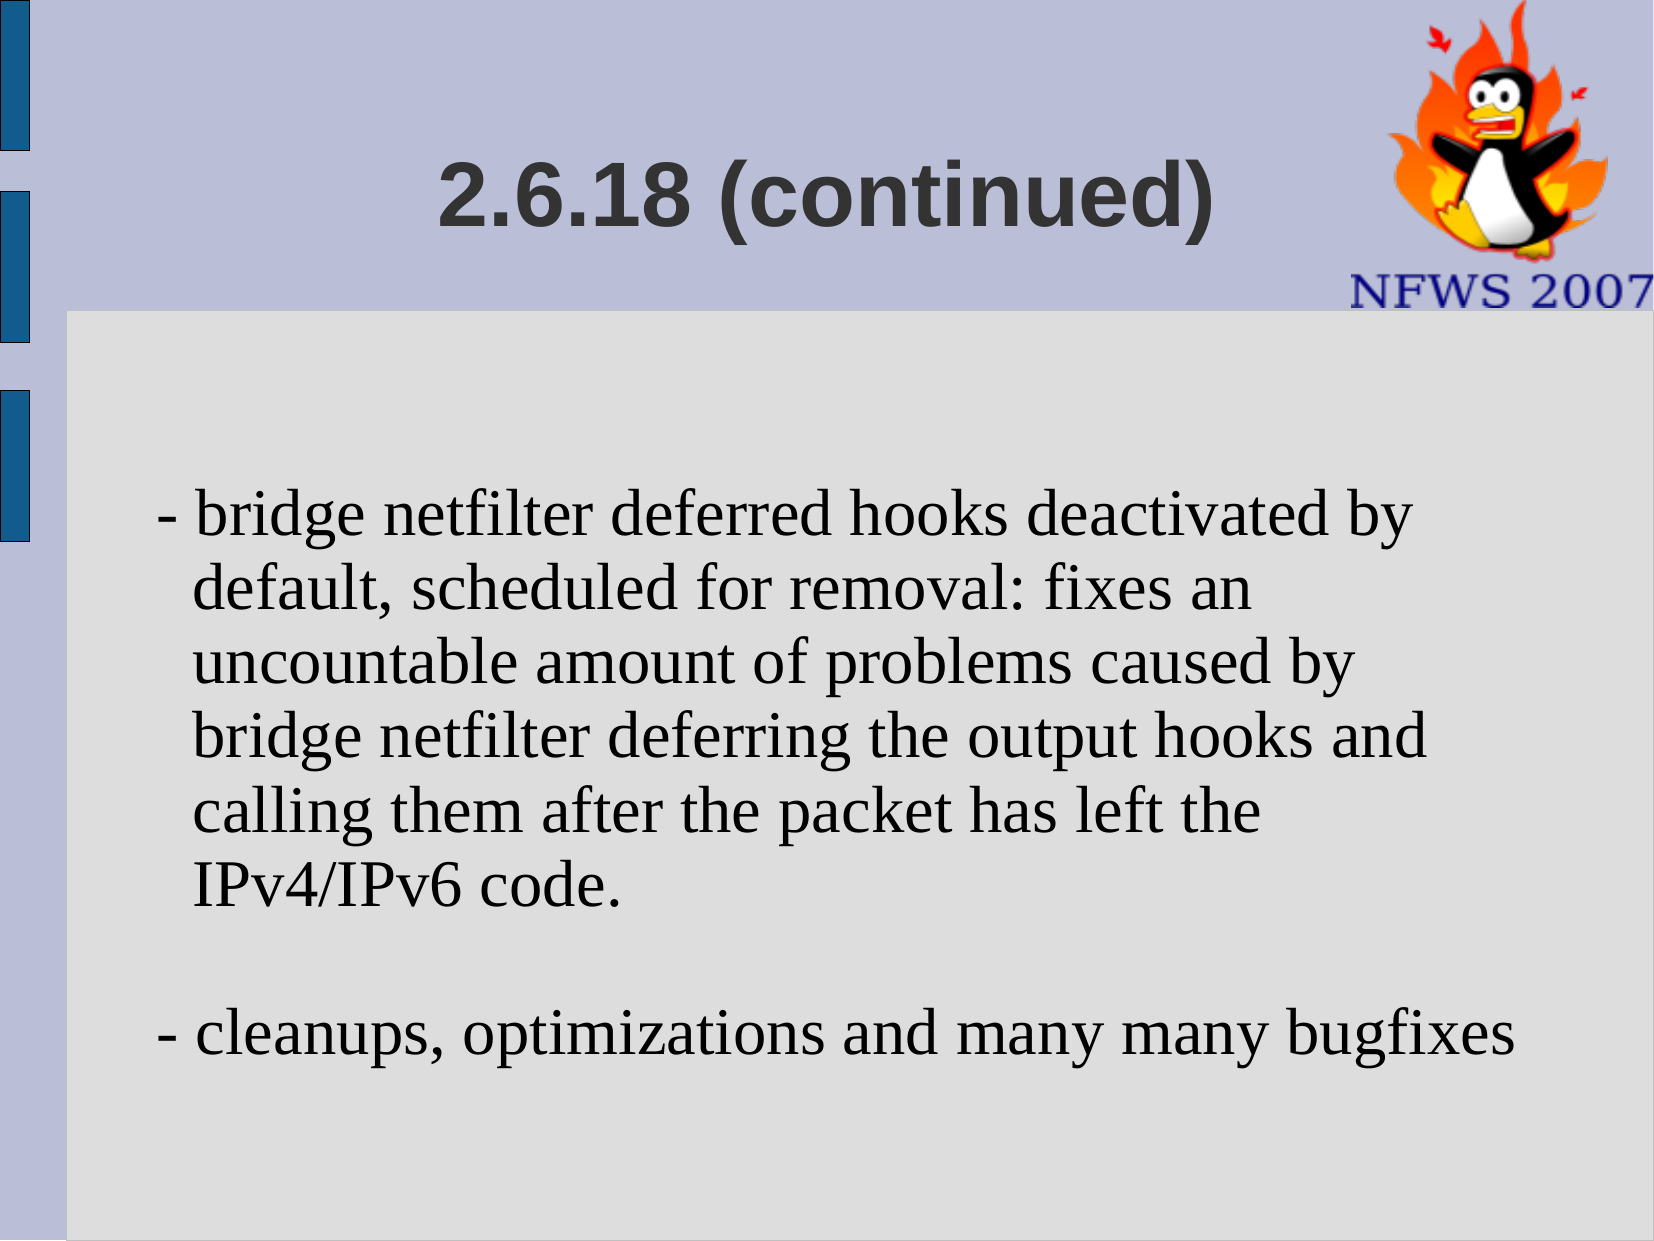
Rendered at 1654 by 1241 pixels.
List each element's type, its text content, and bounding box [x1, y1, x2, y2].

picture [1351, 0, 1654, 308]
title 2.6.18 (continued) [121, 98, 1351, 291]
subtitle - bridge netfilter deferred hooks deactivated by default, scheduled for removal: fixes an uncountable amount of problems caused by bridge netfilter deferring the output hooks and calling them after the packet has left the IPv4/IPv6 code. - cleanups, optimizations and many many bugfixes [121, 307, 1534, 1164]
